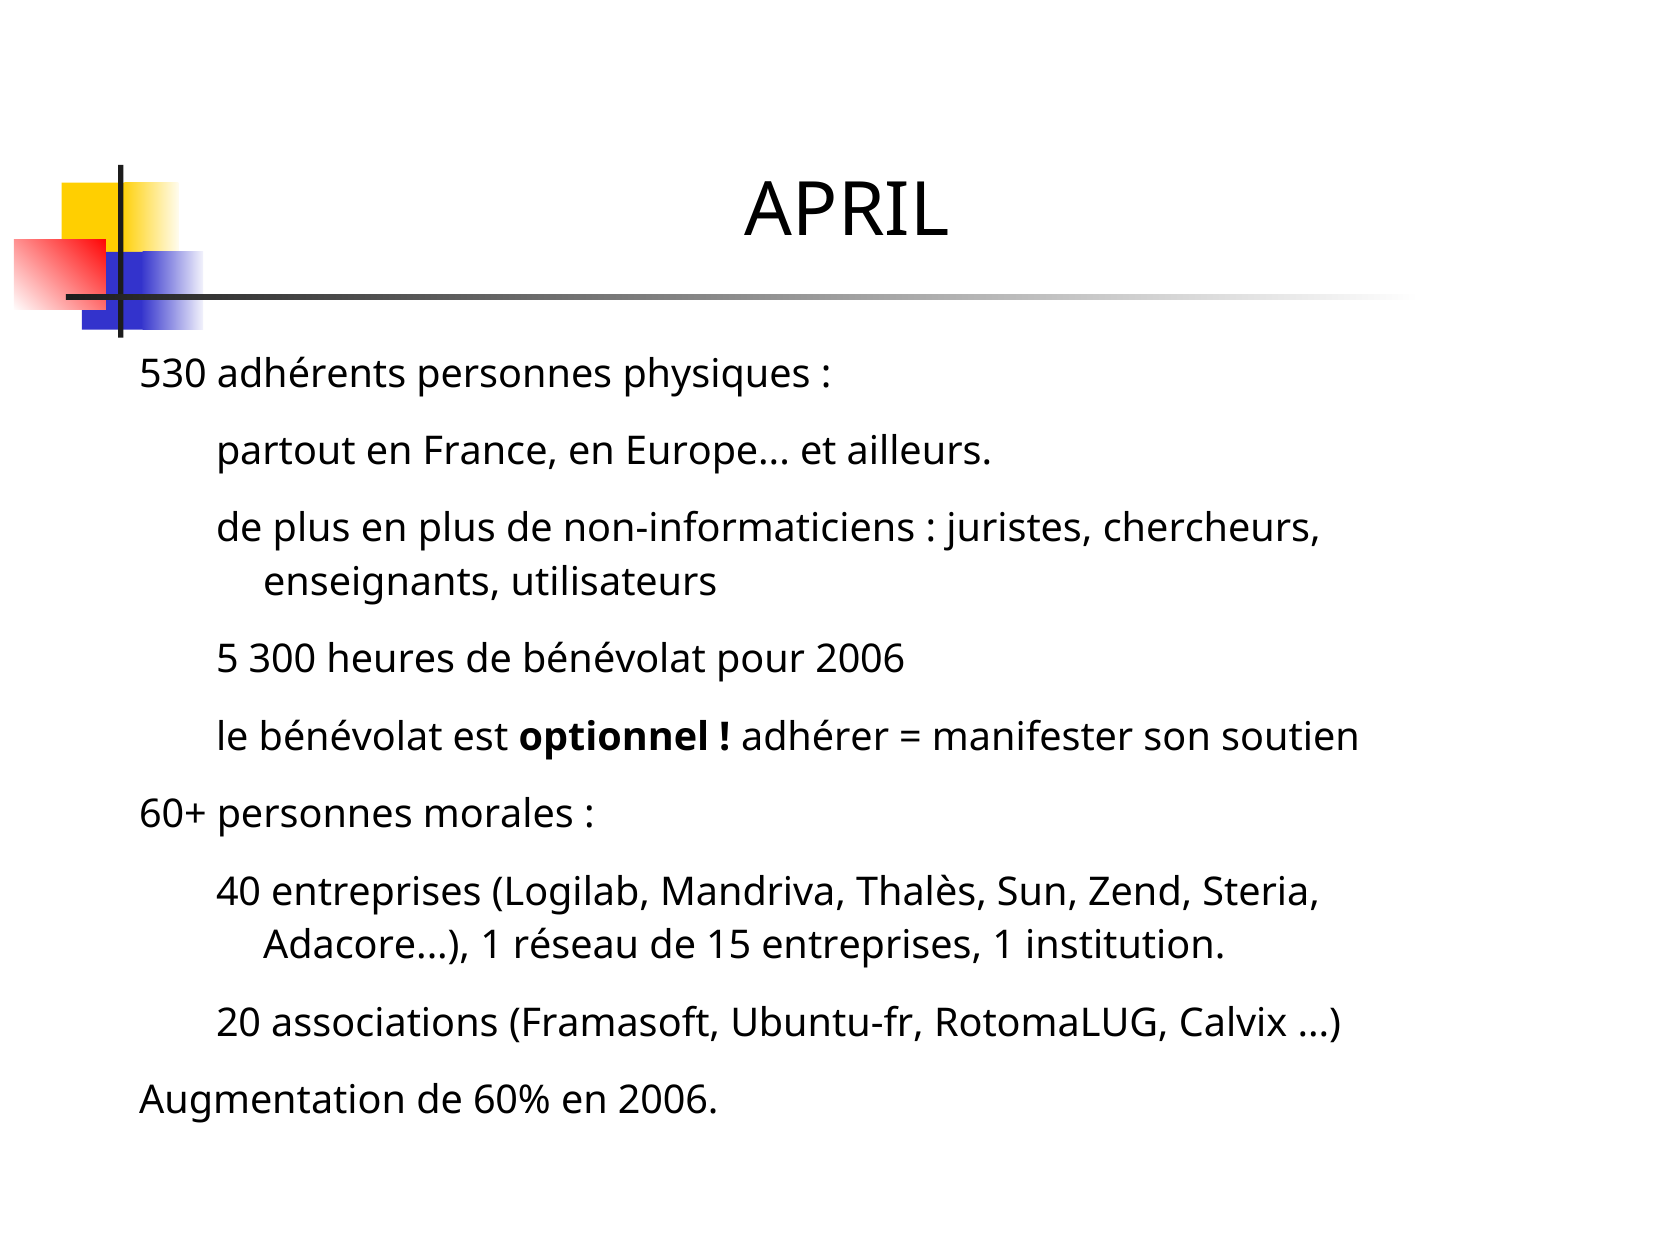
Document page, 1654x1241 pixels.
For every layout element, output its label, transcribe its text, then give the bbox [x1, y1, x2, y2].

title APRIL [121, 110, 1534, 303]
list 530 adhérents personnes physiques : partout en France, en Europe... et ailleurs. de plus en plus de non-informaticiens : juristes, chercheurs, enseignants, utilisateurs 5 300 heures de bénévolat pour 2006 le bénévolat est optionnel ! adhérer = manifester son soutien 60+ personnes morales : 40 entreprises (Logilab, Mandriva, Thalès, Sun, Zend, Steria, Adacore...), 1 réseau de 15 entreprises, 1 institution. 20 associations (Framasoft, Ubuntu-fr, RotomaLUG, Calvix ...) Augmentation de 60% en 2006. [121, 344, 1534, 1112]
